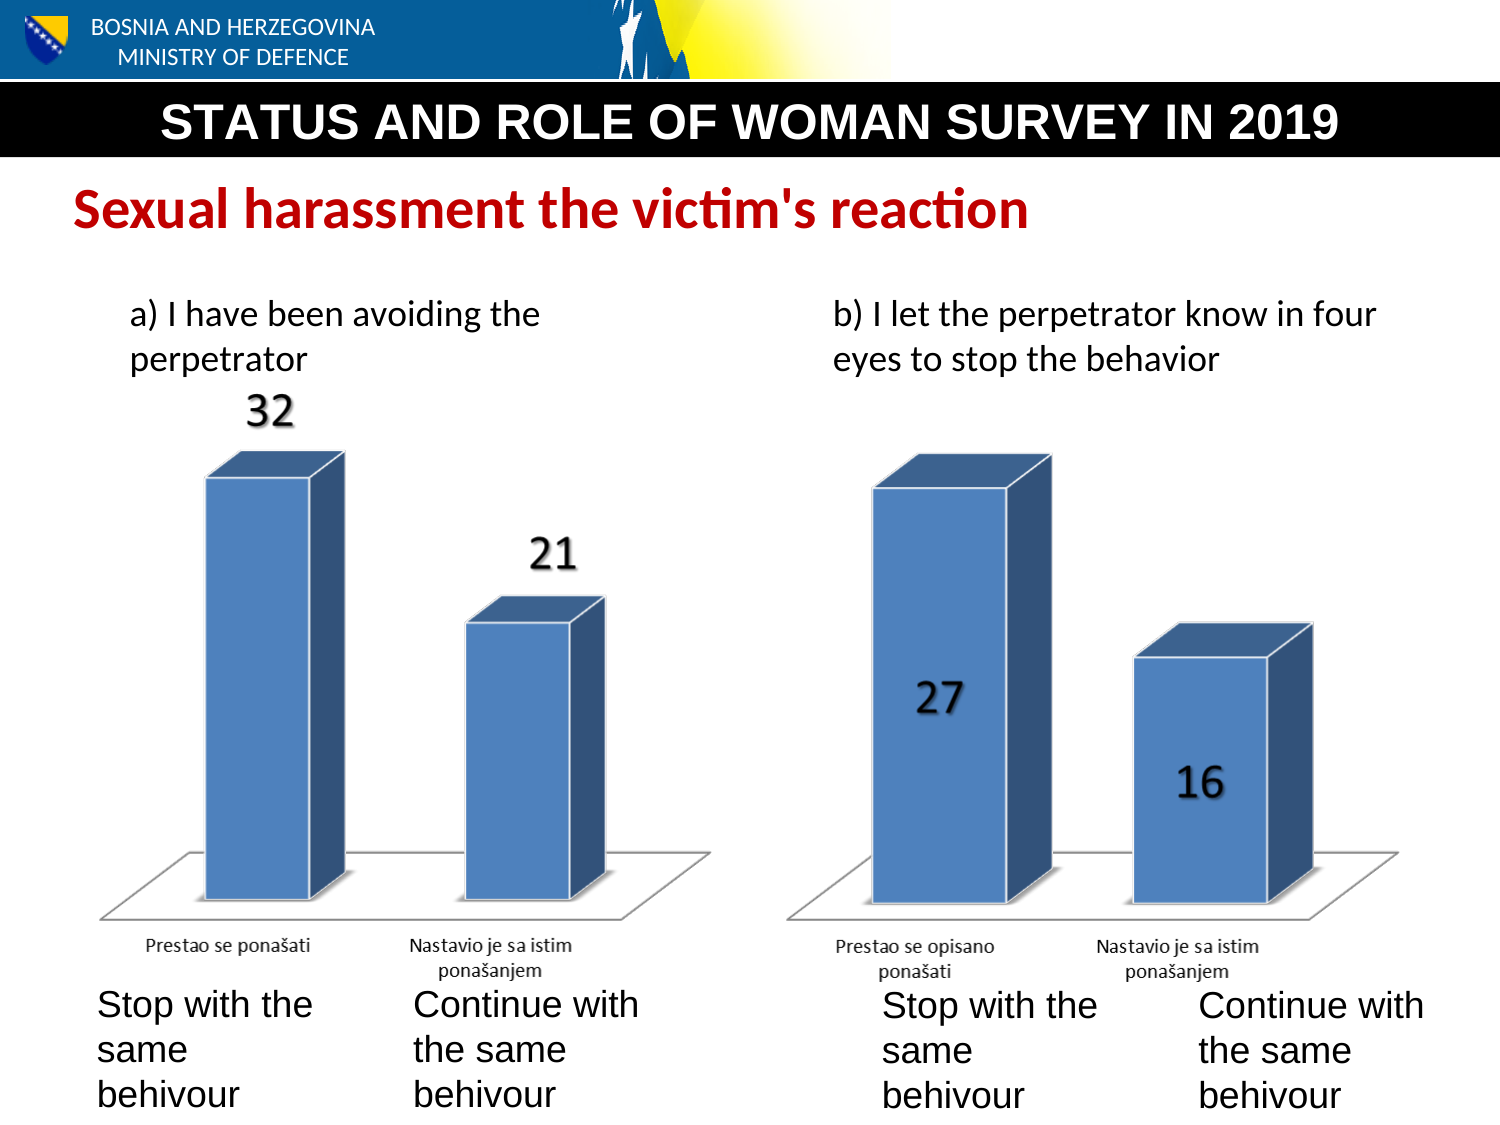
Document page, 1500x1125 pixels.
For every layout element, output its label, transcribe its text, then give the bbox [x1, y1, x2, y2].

text_box Continue with the same behivour [398, 972, 657, 1124]
text_box Continue with the same behivour [1183, 973, 1442, 1124]
text_box a) I have been avoiding the perpetrator [58, 281, 722, 387]
text_box Stop with the same behivour [82, 972, 340, 1124]
text_box Stop with the same behivour [867, 973, 1126, 1124]
text_box b) I let the perpetrator know in four eyes to stop the behavior [761, 281, 1426, 348]
text_box STATUS AND ROLE OF WOMAN SURVEY IN 2019 [0, 82, 1500, 158]
picture [753, 348, 1434, 1014]
picture [66, 348, 747, 1014]
title Sexual harassment the victim's reaction [58, 158, 1409, 258]
picture [0, 0, 1500, 79]
